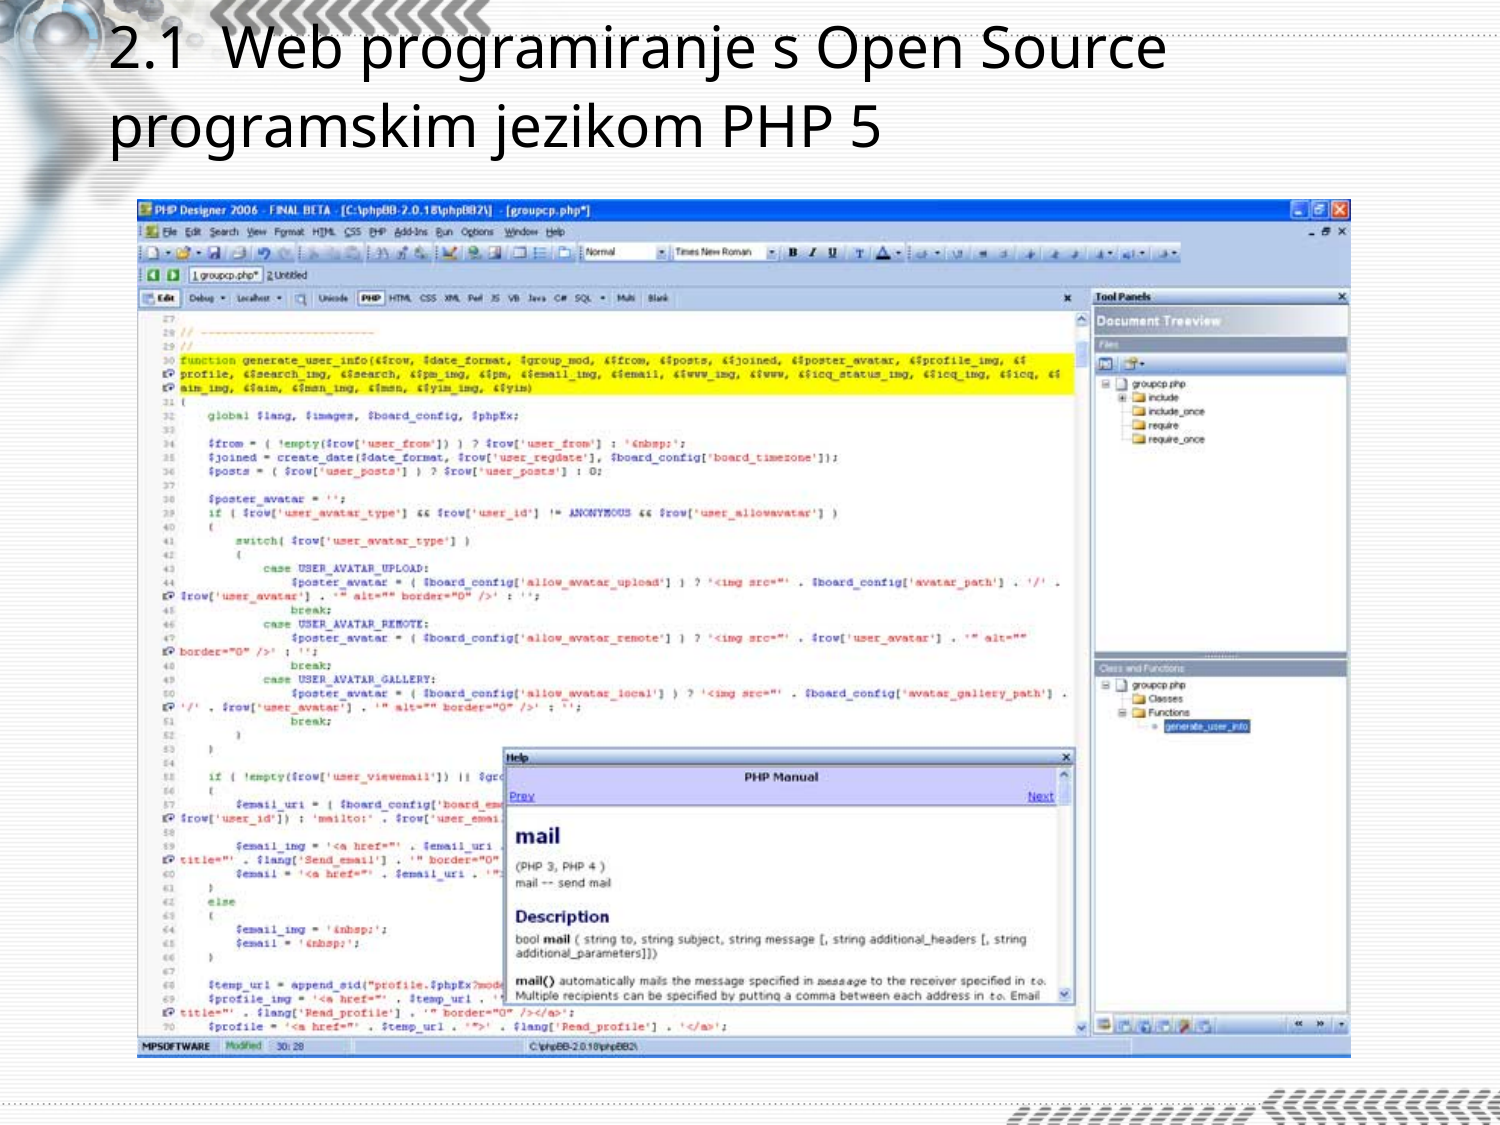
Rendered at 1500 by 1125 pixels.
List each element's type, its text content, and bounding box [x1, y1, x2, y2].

picture [0, 0, 1500, 1125]
title 2.1 Web programiranje s Open Source programskim jezikom PHP 5 [94, 16, 1407, 173]
